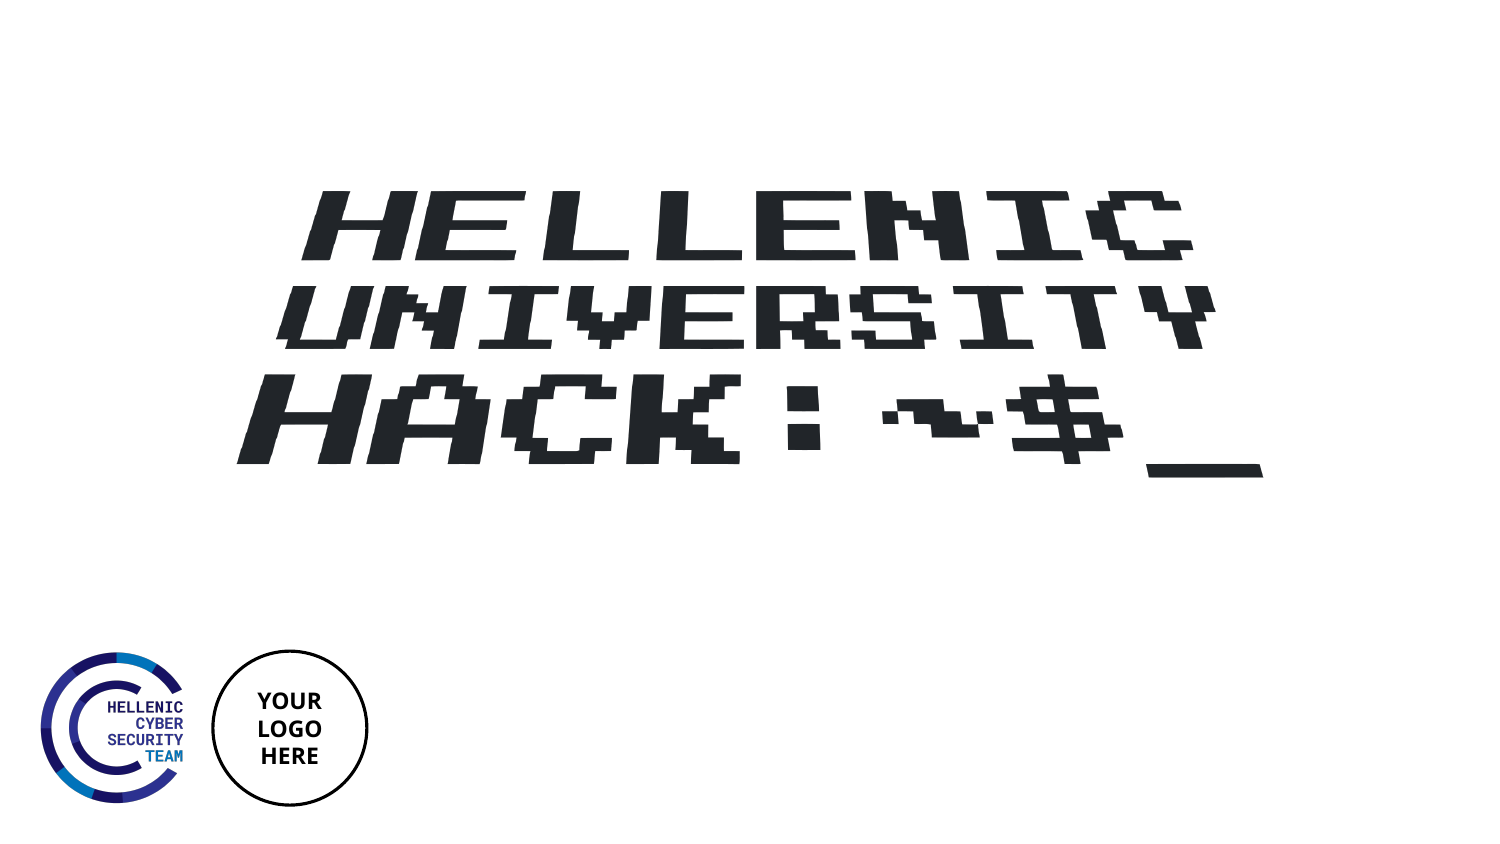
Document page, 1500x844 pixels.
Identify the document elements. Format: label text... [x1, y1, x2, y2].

text_box YOUR LOGO HERE [212, 651, 367, 806]
picture [193, 150, 1307, 518]
picture [39, 651, 194, 806]
